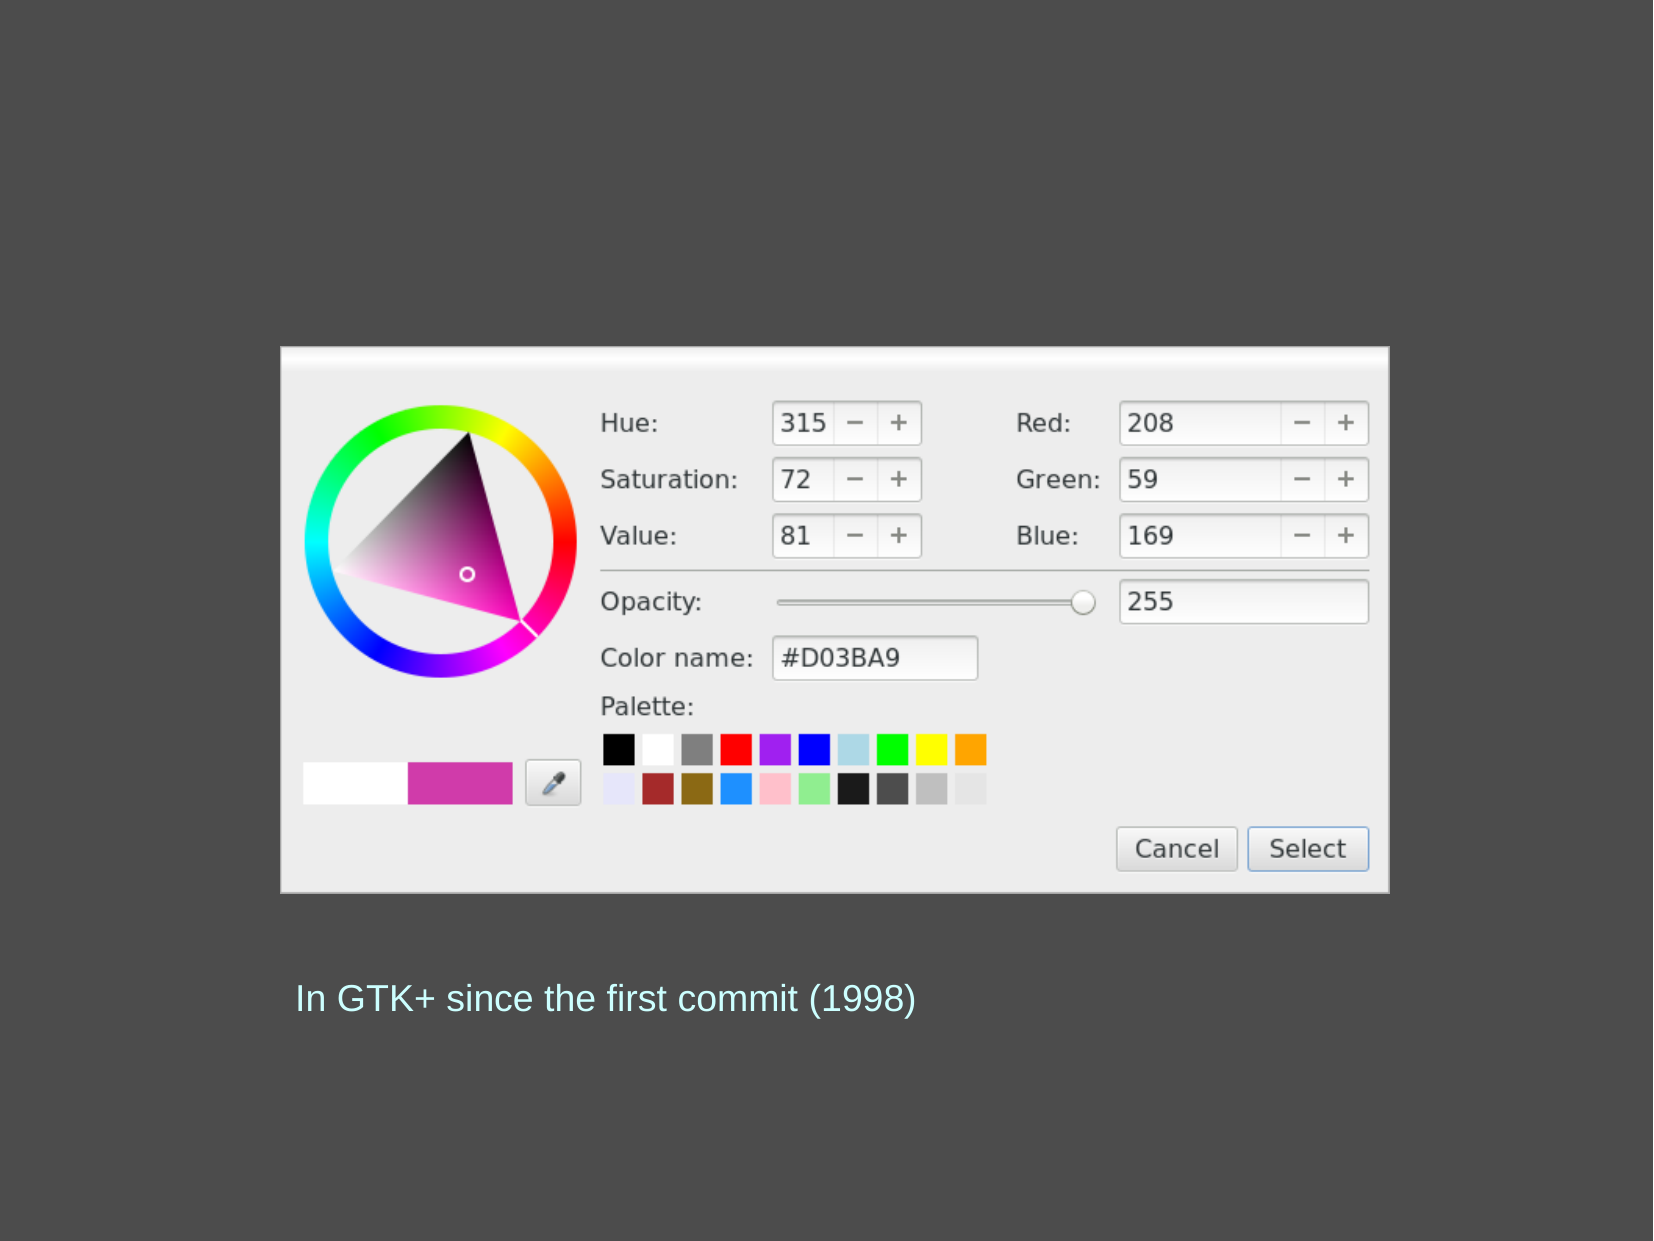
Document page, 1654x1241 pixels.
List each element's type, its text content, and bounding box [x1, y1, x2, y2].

picture [280, 346, 1390, 894]
text_box In GTK+ since the first commit (1998) [280, 970, 933, 1027]
